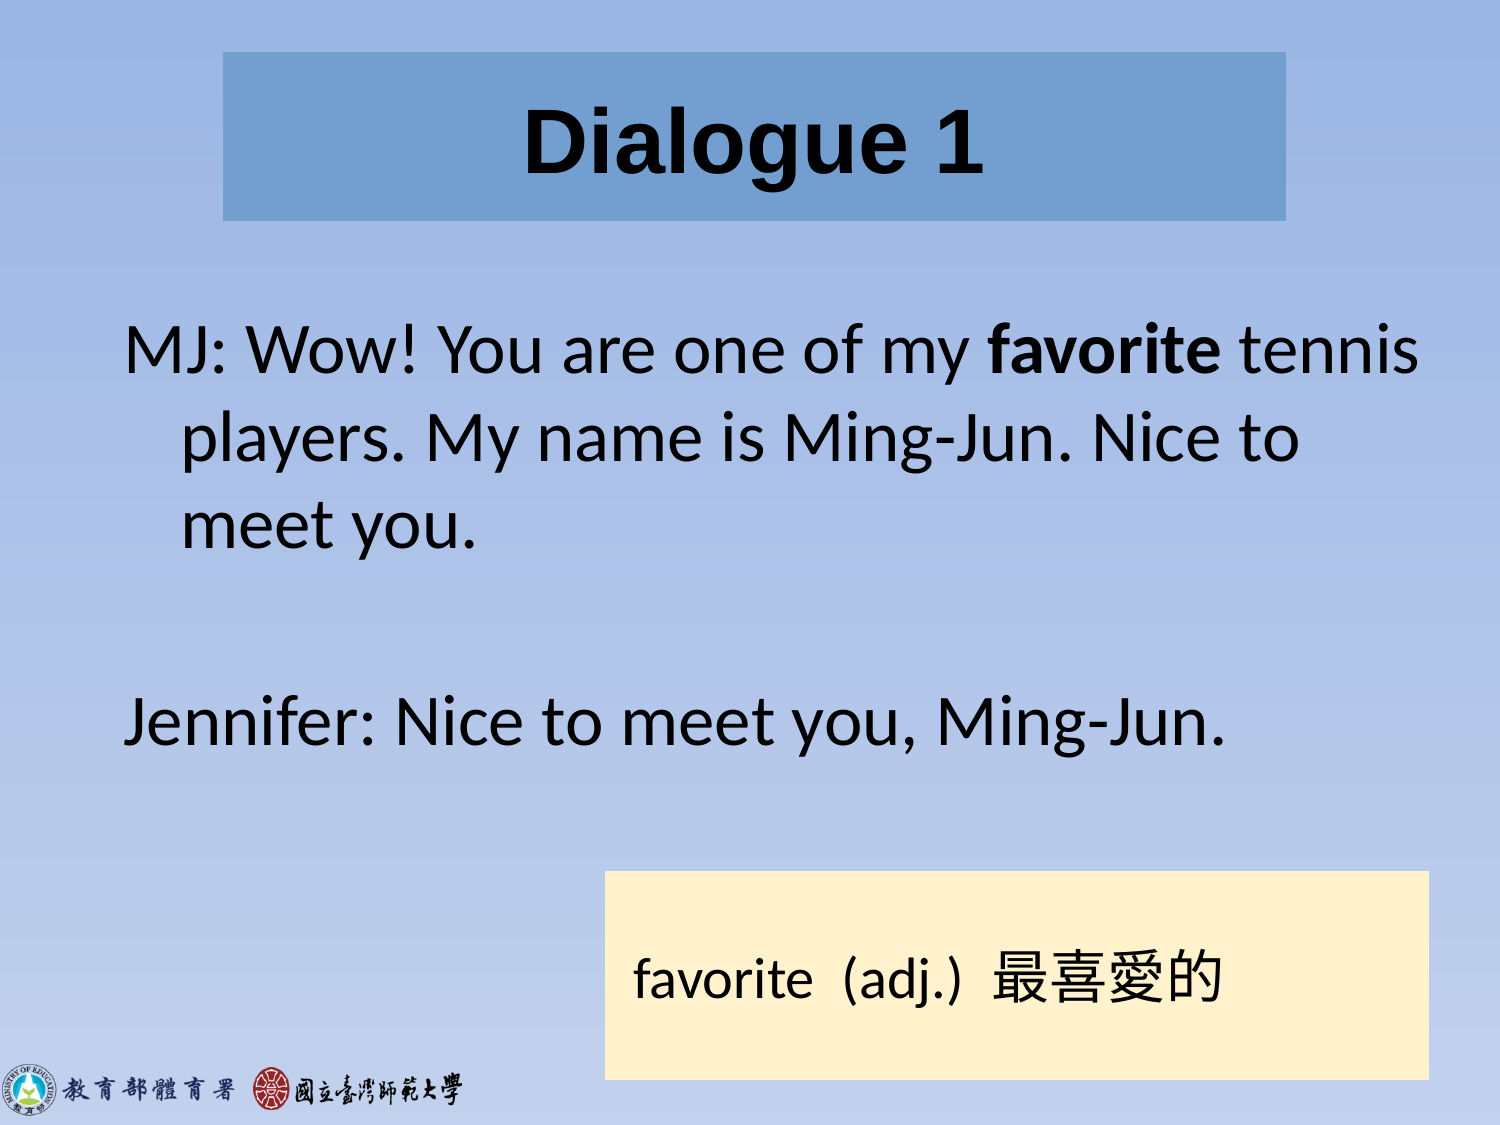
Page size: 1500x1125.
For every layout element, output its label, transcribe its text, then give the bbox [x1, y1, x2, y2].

list MJ: Wow! You are one of my favorite tennis players. My name is Ming-Jun. Nice to meet you. Jennifer: Nice to meet you, Ming-Jun. [52, 293, 1480, 1050]
title Dialogue 1 [79, 42, 1430, 231]
text_box favorite (adj.) 最喜愛的 [605, 871, 1429, 1080]
